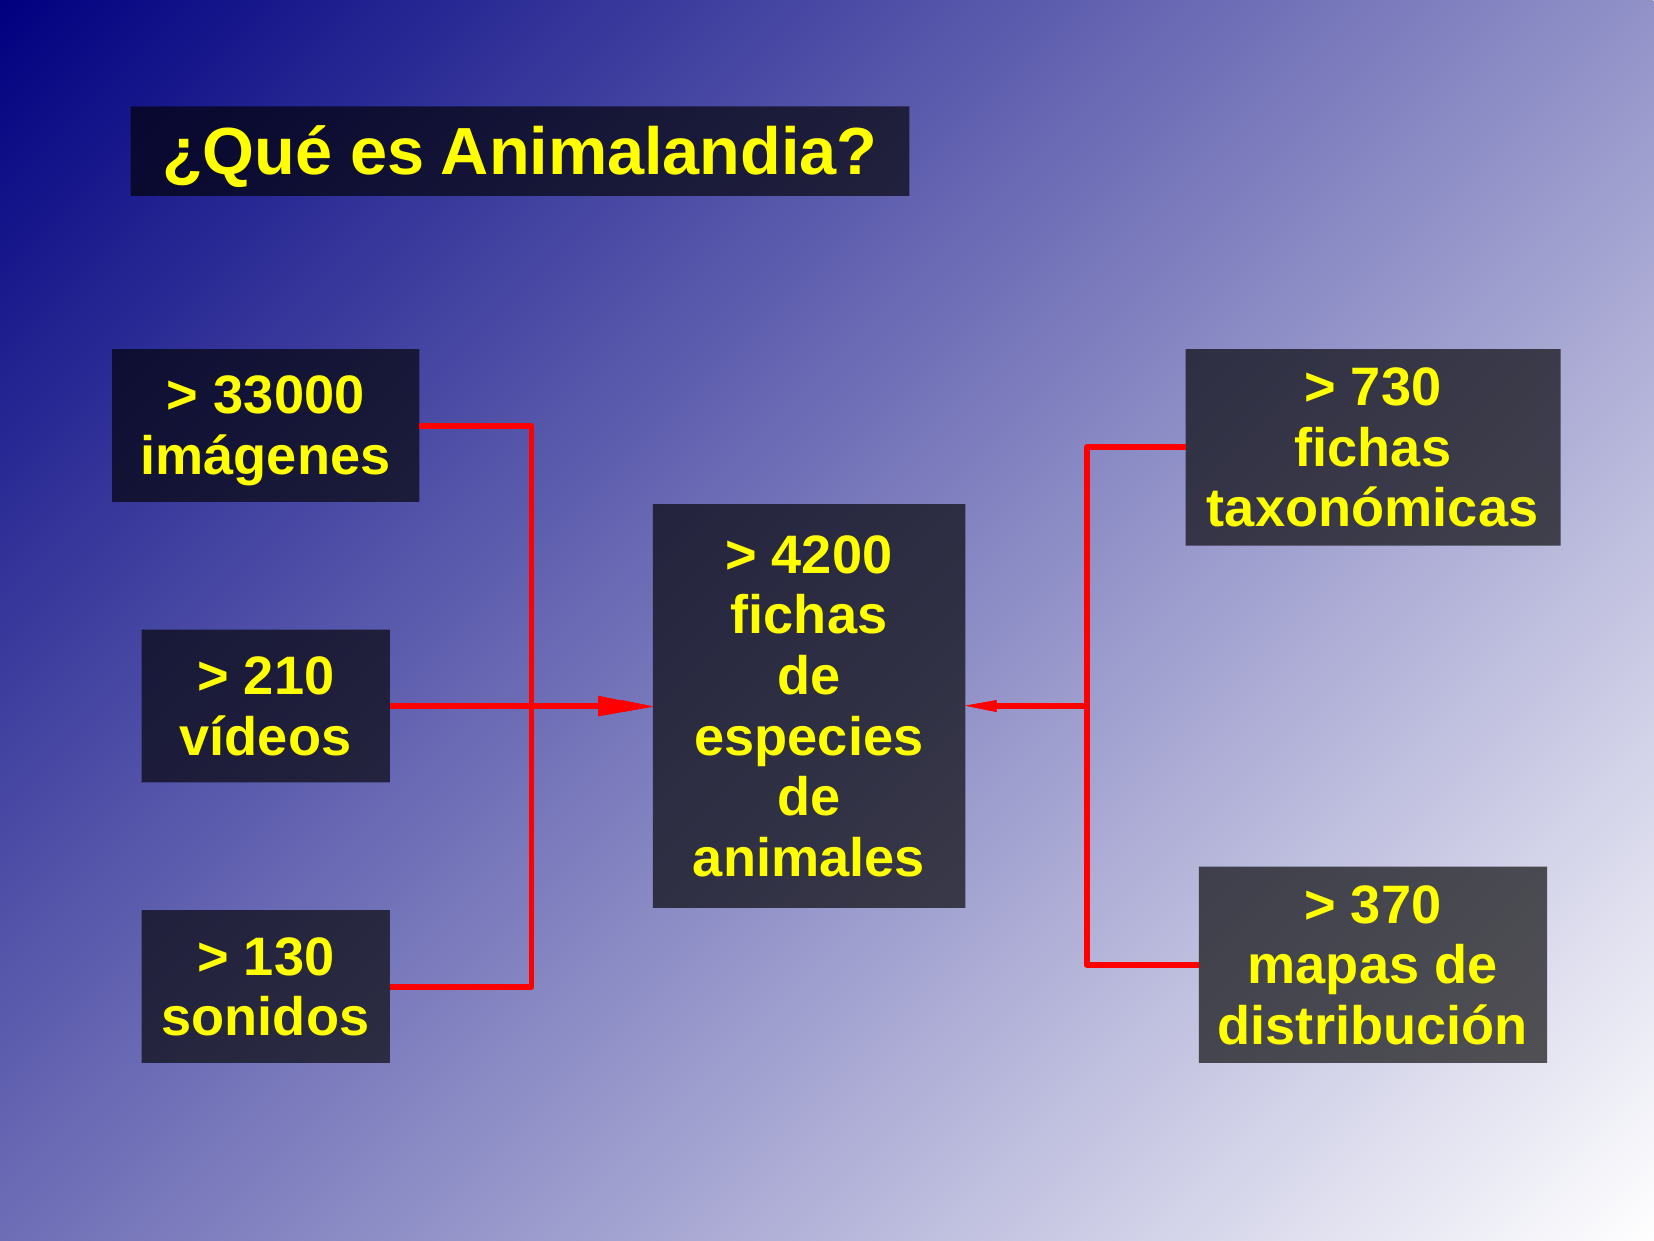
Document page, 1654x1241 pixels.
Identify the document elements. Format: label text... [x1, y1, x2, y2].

text_box > 730 fichas taxonómicas [1185, 349, 1561, 546]
text_box > 4200 fichas de especies de animales [652, 504, 966, 908]
text_box > 130 sonidos [141, 910, 390, 1063]
text_box > 210 vídeos [141, 629, 390, 783]
text_box > 370 mapas de distribución [1198, 866, 1548, 1063]
text_box ¿Qué es Animalandia? [130, 106, 910, 196]
text_box > 33000 imágenes [112, 349, 420, 502]
